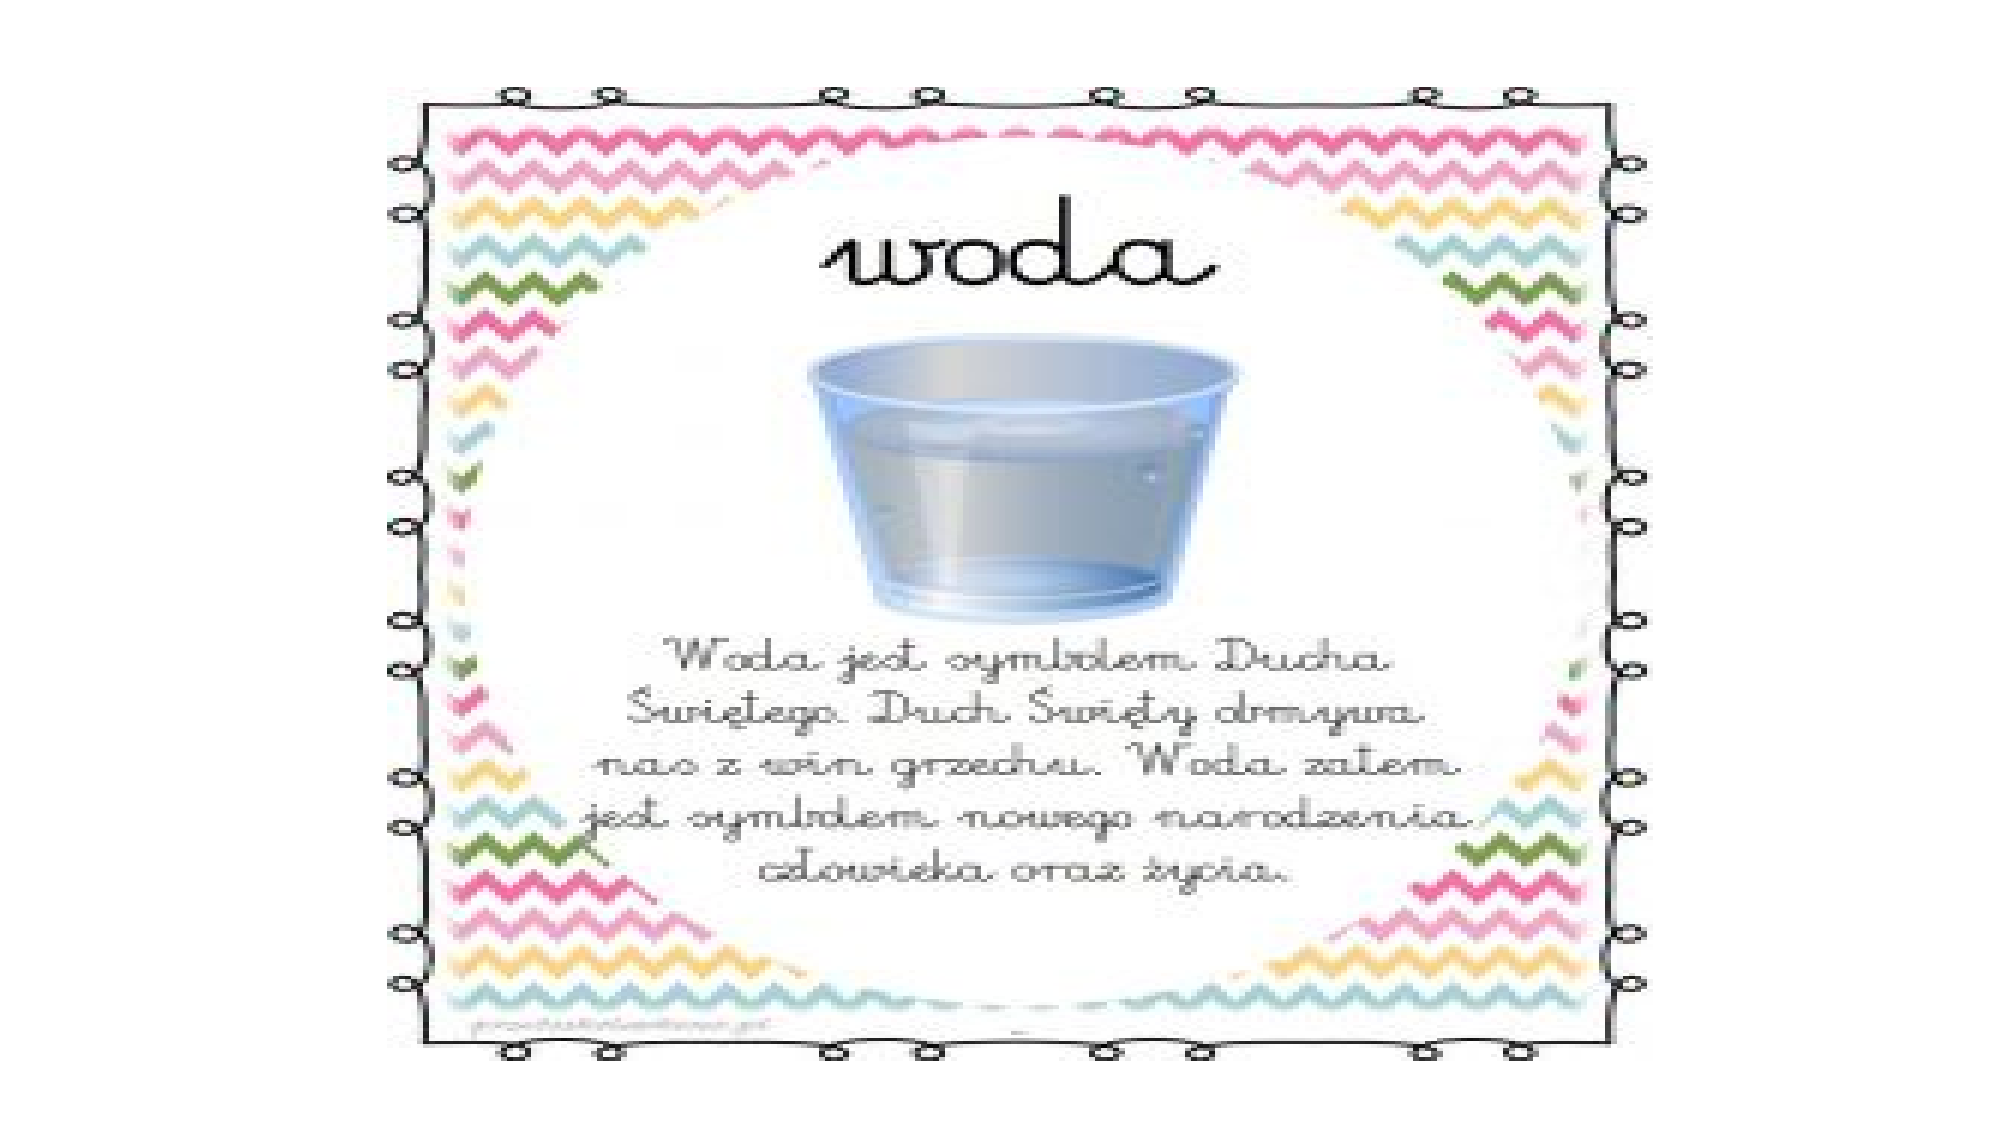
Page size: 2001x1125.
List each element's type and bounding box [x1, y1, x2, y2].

picture [387, 87, 1653, 1061]
